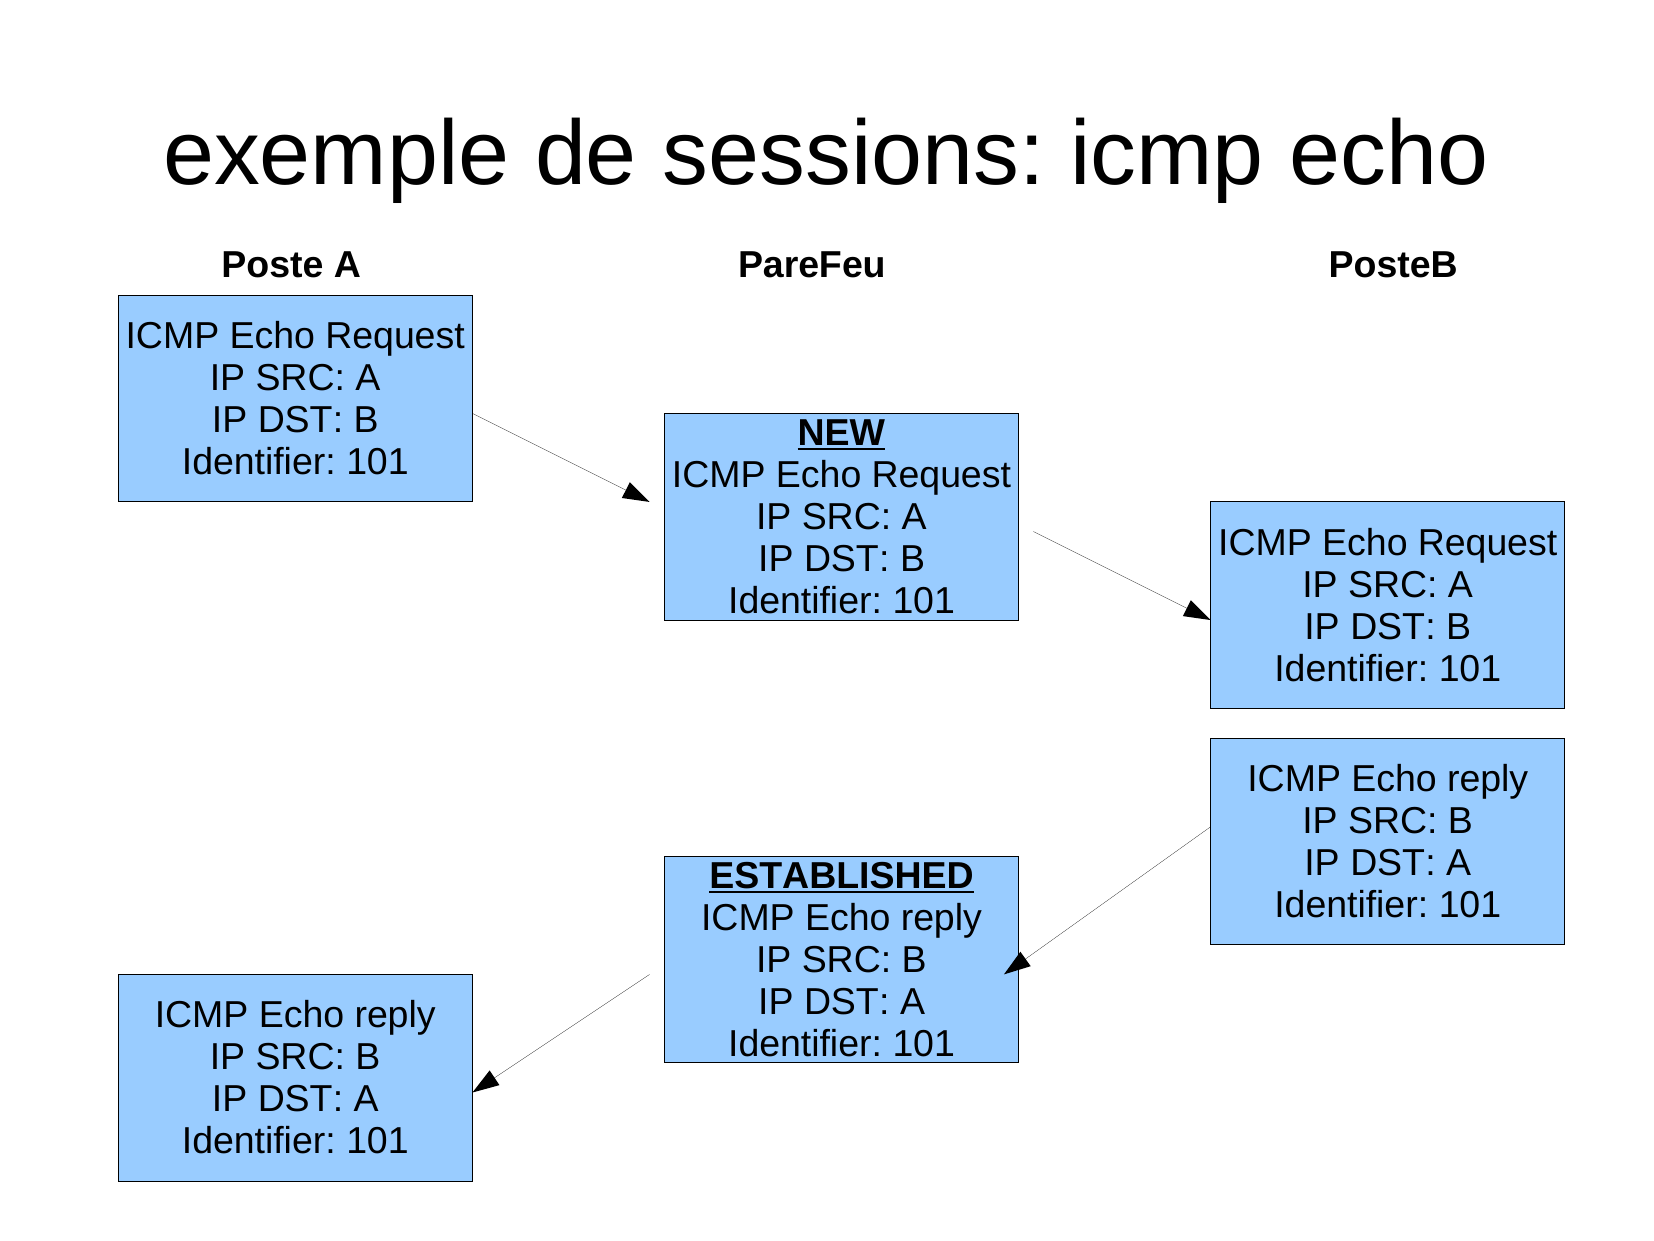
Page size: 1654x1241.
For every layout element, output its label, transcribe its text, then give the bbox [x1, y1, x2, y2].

text_box ESTABLISHED ICMP Echo reply IP SRC: B IP DST: A Identifier: 101 [664, 856, 1019, 1063]
text_box ICMP Echo reply IP SRC: B IP DST: A Identifier: 101 [118, 974, 473, 1182]
text_box ICMP Echo reply IP SRC: B IP DST: A Identifier: 101 [1210, 738, 1565, 945]
text_box NEW ICMP Echo Request IP SRC: A IP DST: B Identifier: 101 [664, 413, 1019, 621]
text_box Poste A PareFeu PosteB [206, 236, 1477, 300]
title exemple de sessions: icmp echo [82, 49, 1571, 257]
text_box ICMP Echo Request IP SRC: A IP DST: B Identifier: 101 [1210, 501, 1565, 709]
text_box ICMP Echo Request IP SRC: A IP DST: B Identifier: 101 [118, 295, 473, 502]
